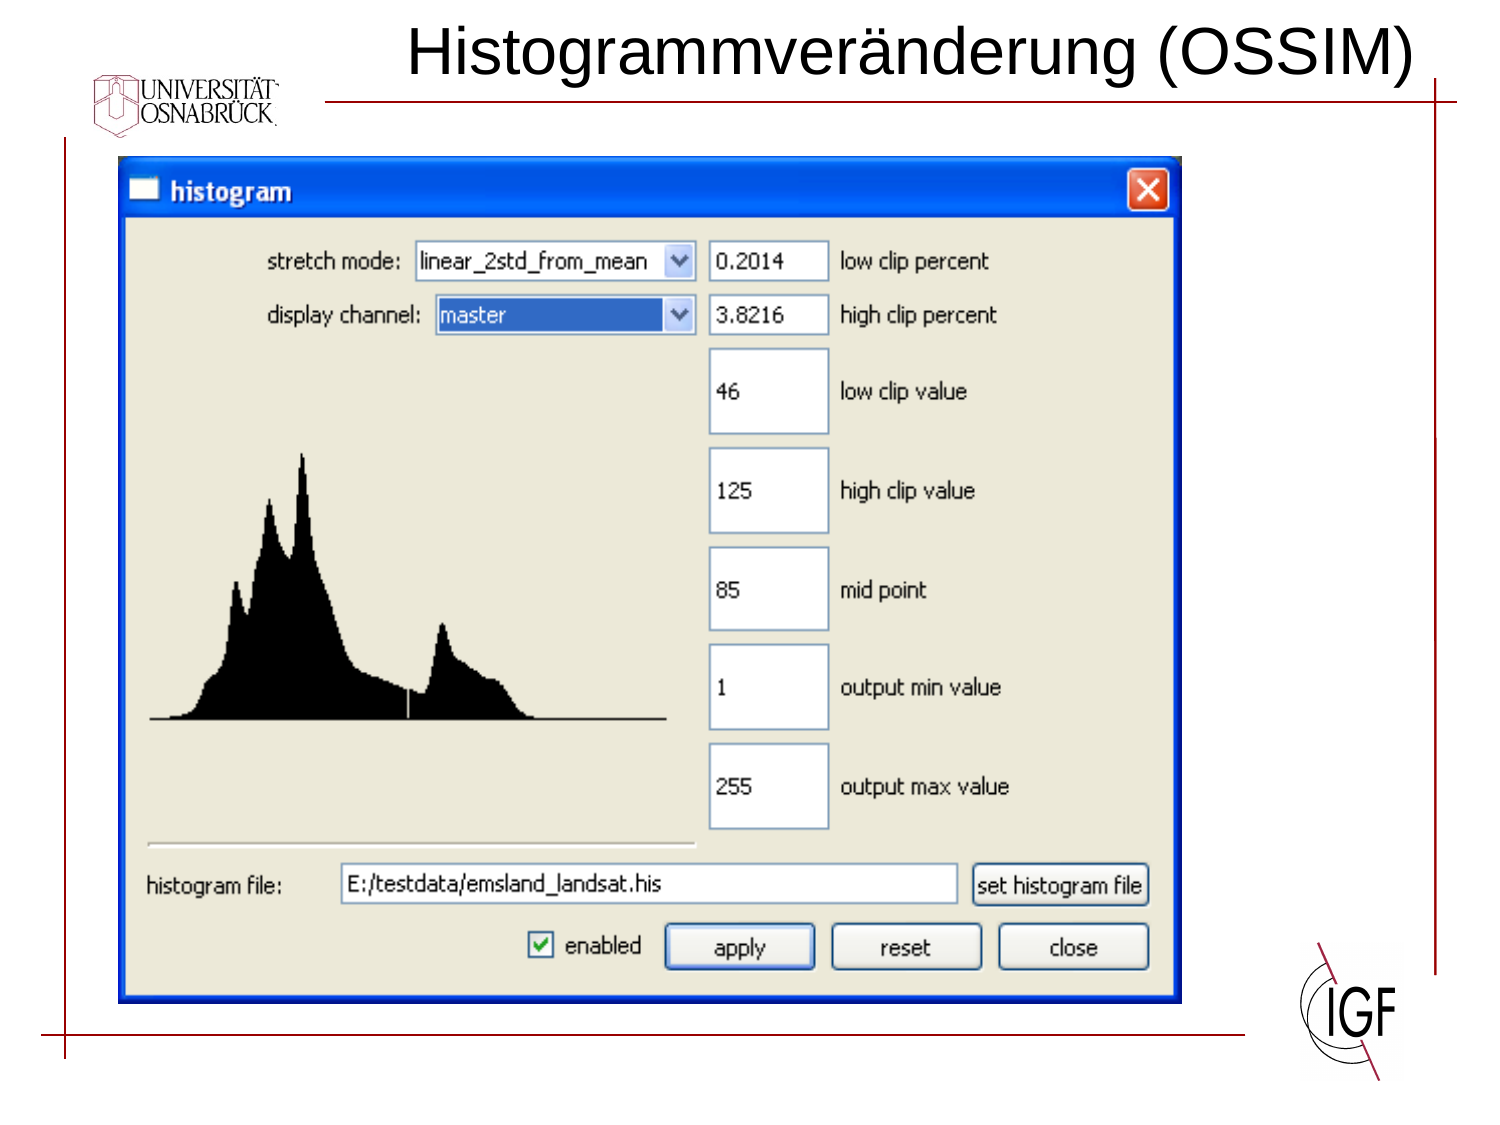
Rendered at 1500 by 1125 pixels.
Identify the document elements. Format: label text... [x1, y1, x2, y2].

picture [93, 75, 279, 138]
title Histogrammveränderung (OSSIM) [290, 13, 1418, 89]
picture [1300, 942, 1404, 1081]
picture [118, 156, 1182, 1004]
